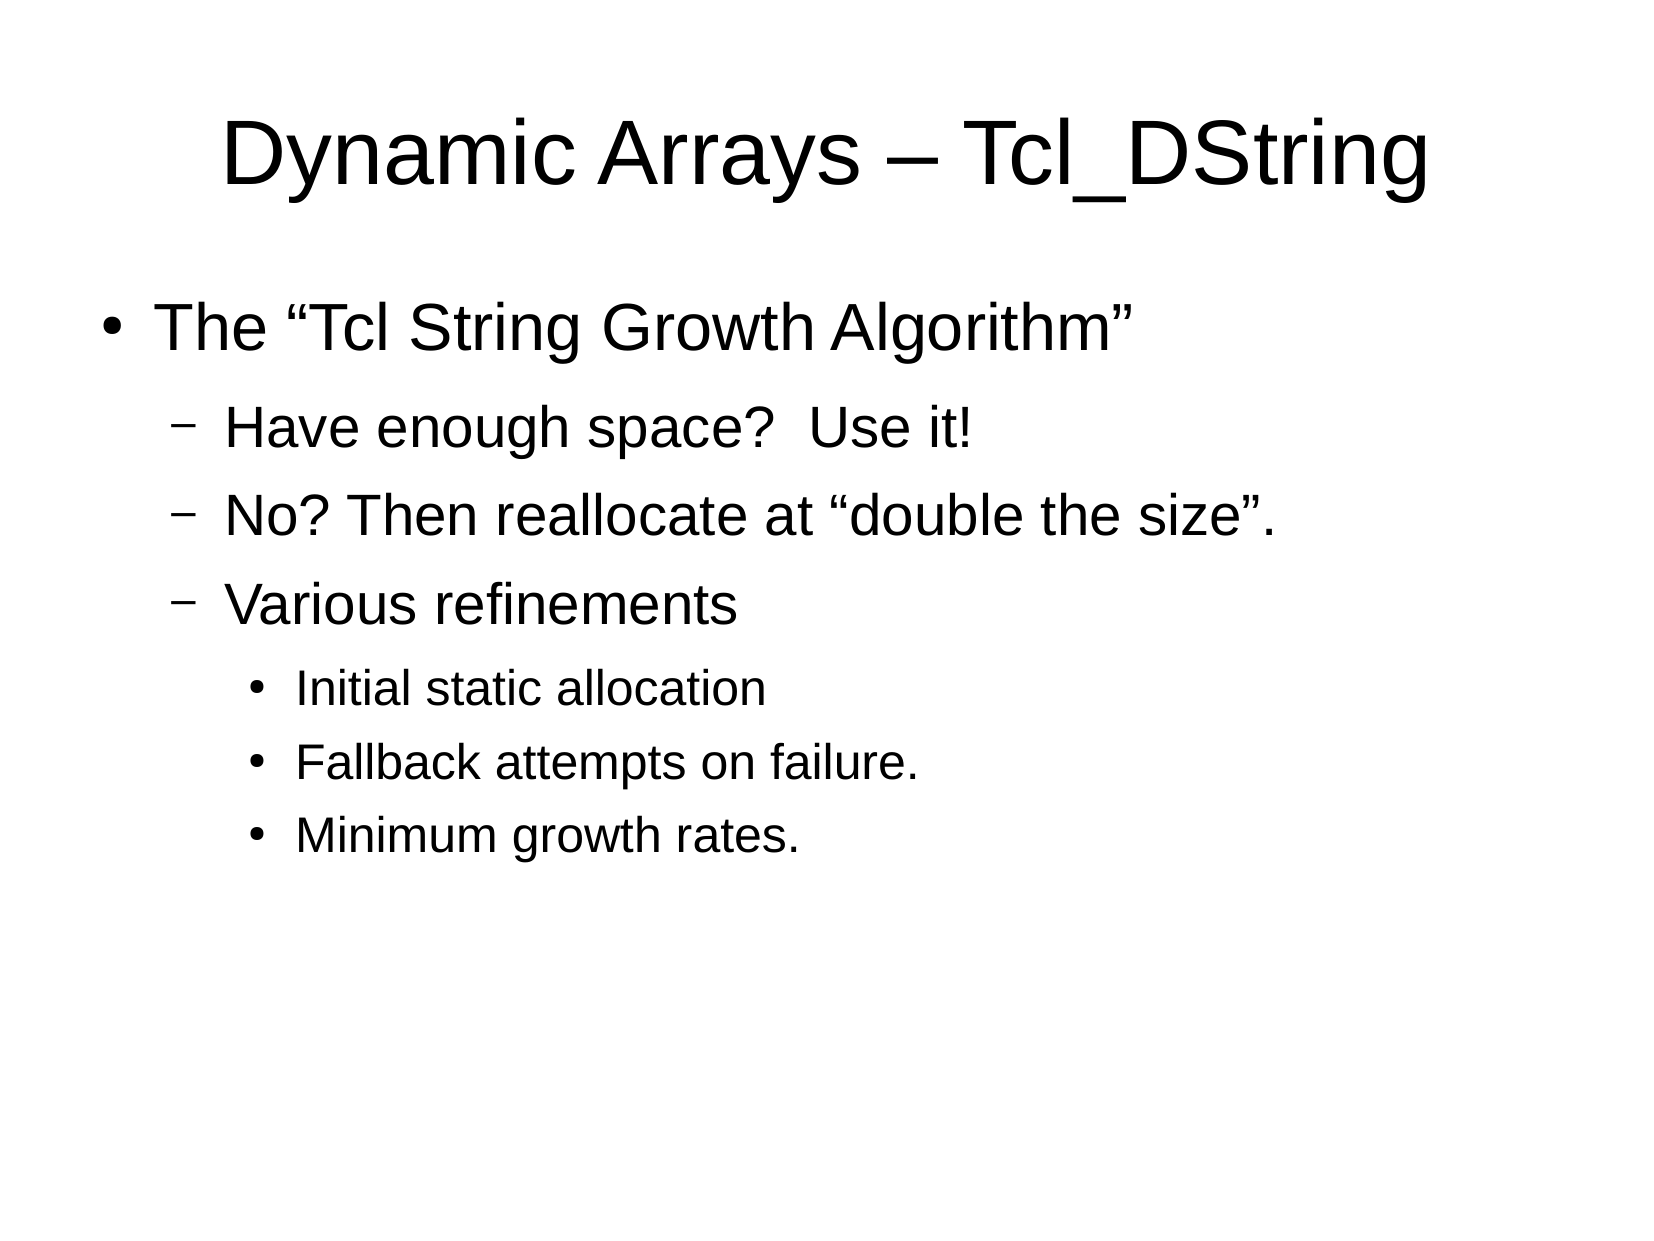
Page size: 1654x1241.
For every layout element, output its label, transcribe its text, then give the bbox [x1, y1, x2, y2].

title Dynamic Arrays – Tcl_DString [82, 49, 1571, 257]
list The “Tcl String Growth Algorithm” Have enough space? Use it! No? Then reallocate at “double the size”. Various refinements Initial static allocation Fallback attempts on failure. Minimum growth rates. [82, 290, 1571, 1010]
